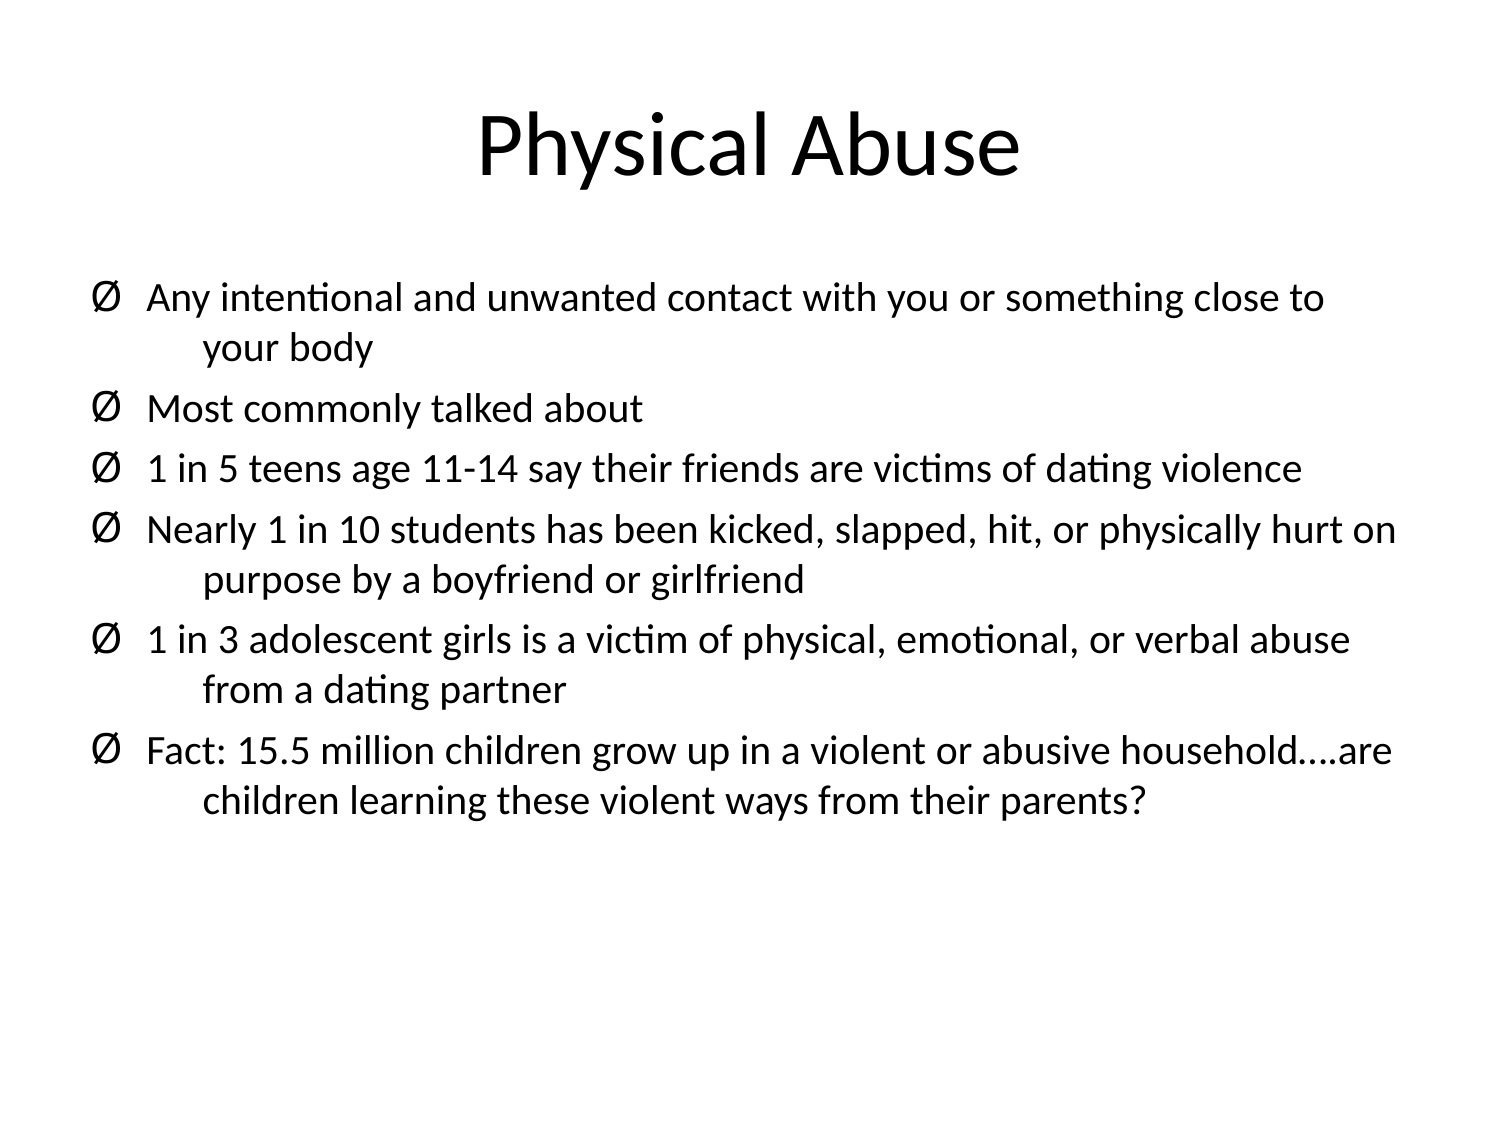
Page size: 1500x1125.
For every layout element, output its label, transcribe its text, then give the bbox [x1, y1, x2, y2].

list Any intentional and unwanted contact with you or something close to your body Most commonly talked about 1 in 5 teens age 11-14 say their friends are victims of dating violence Nearly 1 in 10 students has been kicked, slapped, hit, or physically hurt on purpose by a boyfriend or girlfriend 1 in 3 adolescent girls is a victim of physical, emotional, or verbal abuse from a dating partner Fact: 15.5 million children grow up in a violent or abusive household….are children learning these violent ways from their parents? [75, 262, 1426, 1005]
title Physical Abuse [75, 45, 1426, 233]
